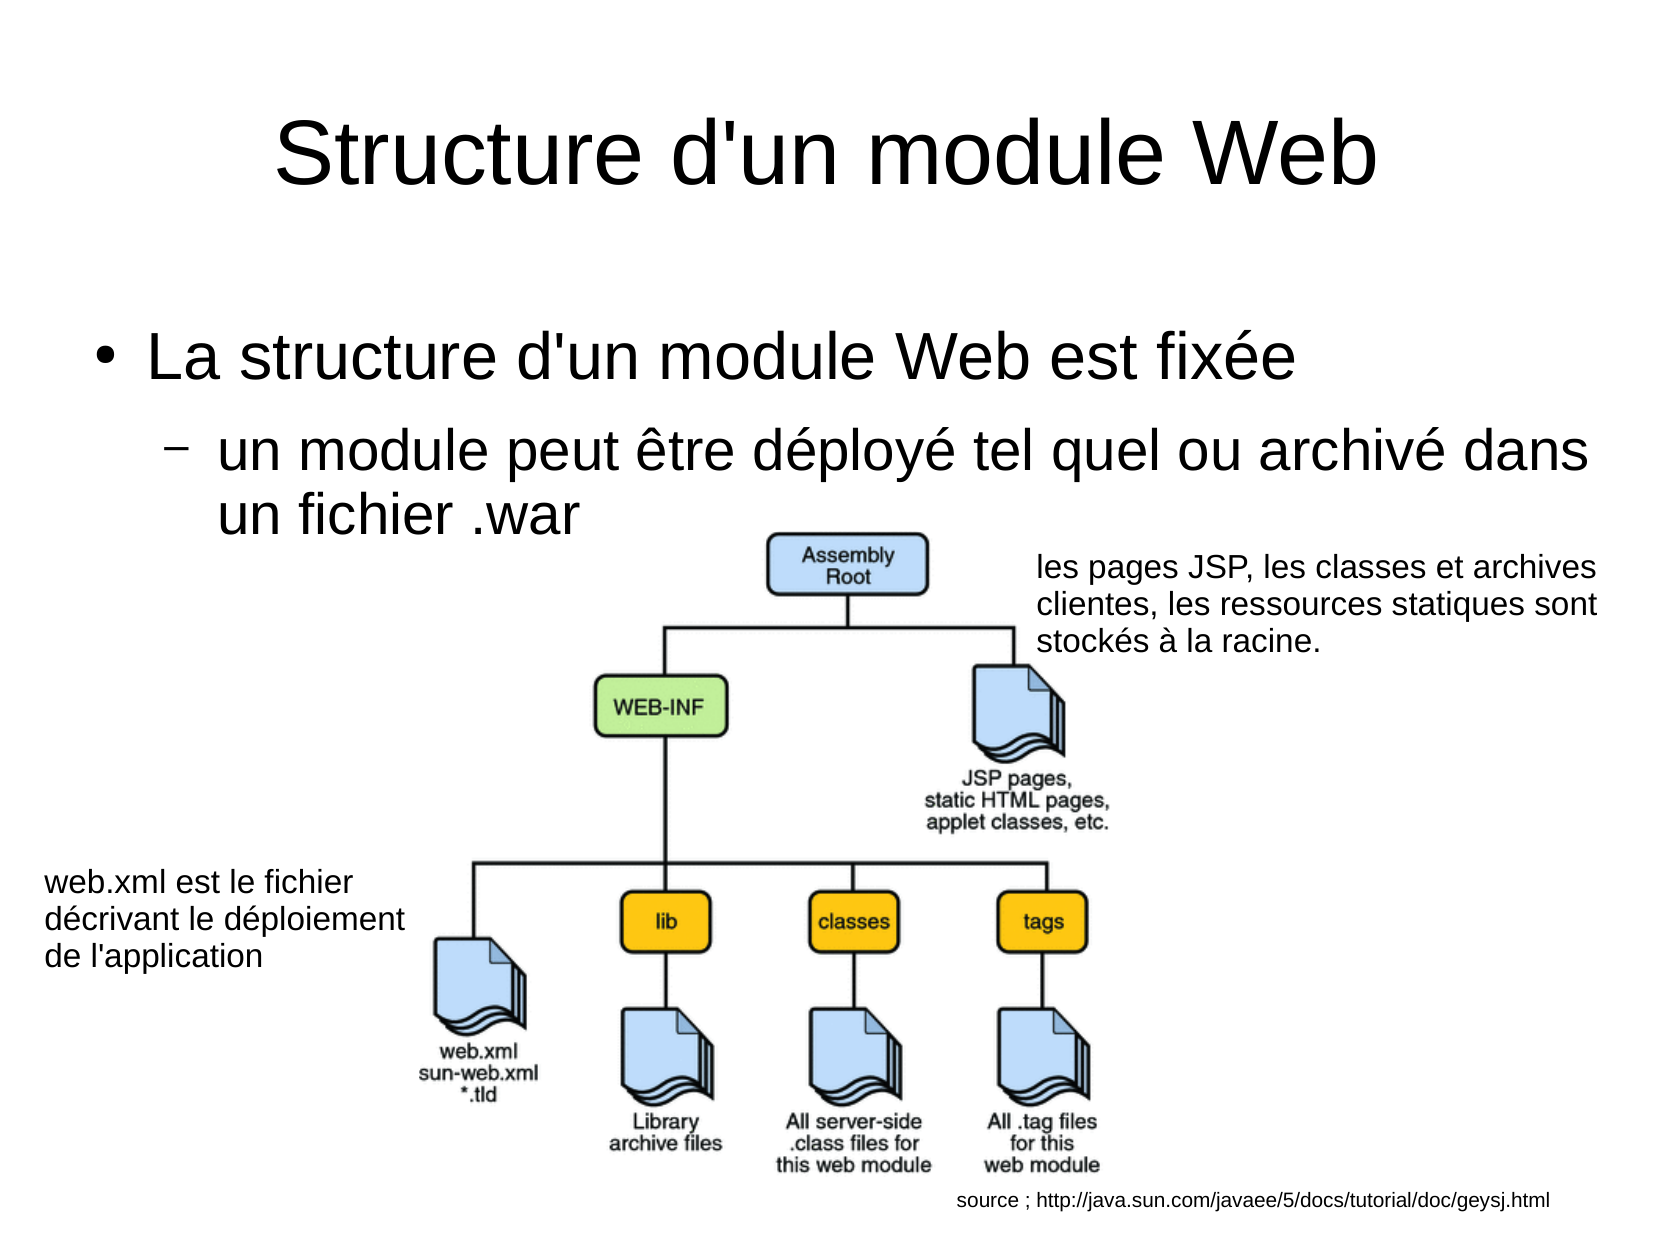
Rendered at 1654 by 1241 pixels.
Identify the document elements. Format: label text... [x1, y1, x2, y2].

text_box les pages JSP, les classes et archives clientes, les ressources statiques sont stockés à la racine. [1021, 540, 1614, 705]
text_box source ; http://java.sun.com/javaee/5/docs/tutorial/doc/geysj.html [941, 1181, 1569, 1220]
list La structure d'un module Web est fixée un module peut être déployé tel quel ou archivé dans un fichier .war [75, 318, 1595, 1176]
text_box web.xml est le fichier décrivant le déploiement de l'application [29, 856, 421, 983]
title Structure d'un module Web [82, 49, 1571, 257]
